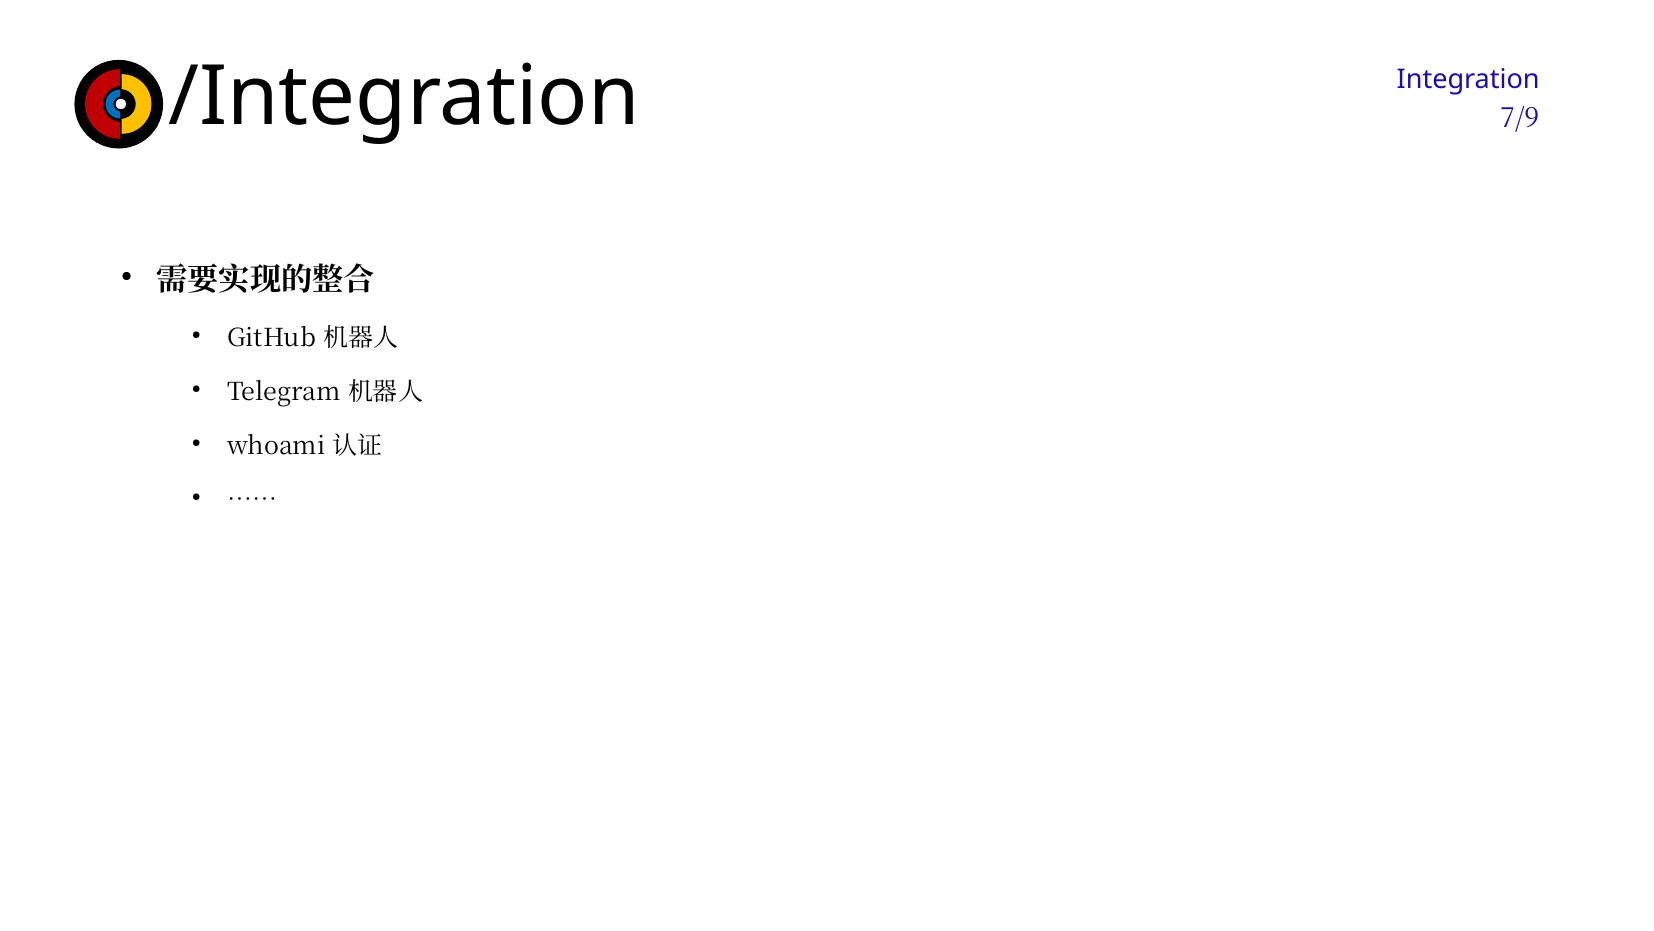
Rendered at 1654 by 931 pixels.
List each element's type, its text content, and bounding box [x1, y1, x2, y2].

picture [71, 57, 153, 151]
text_box 需要实现的整合 GitHub机器人 Telegram机器人 whoami认证 …… [106, 224, 992, 807]
text_box Integration <编号>/9 [1381, 52, 1591, 223]
text_box /Integration [153, 28, 697, 163]
